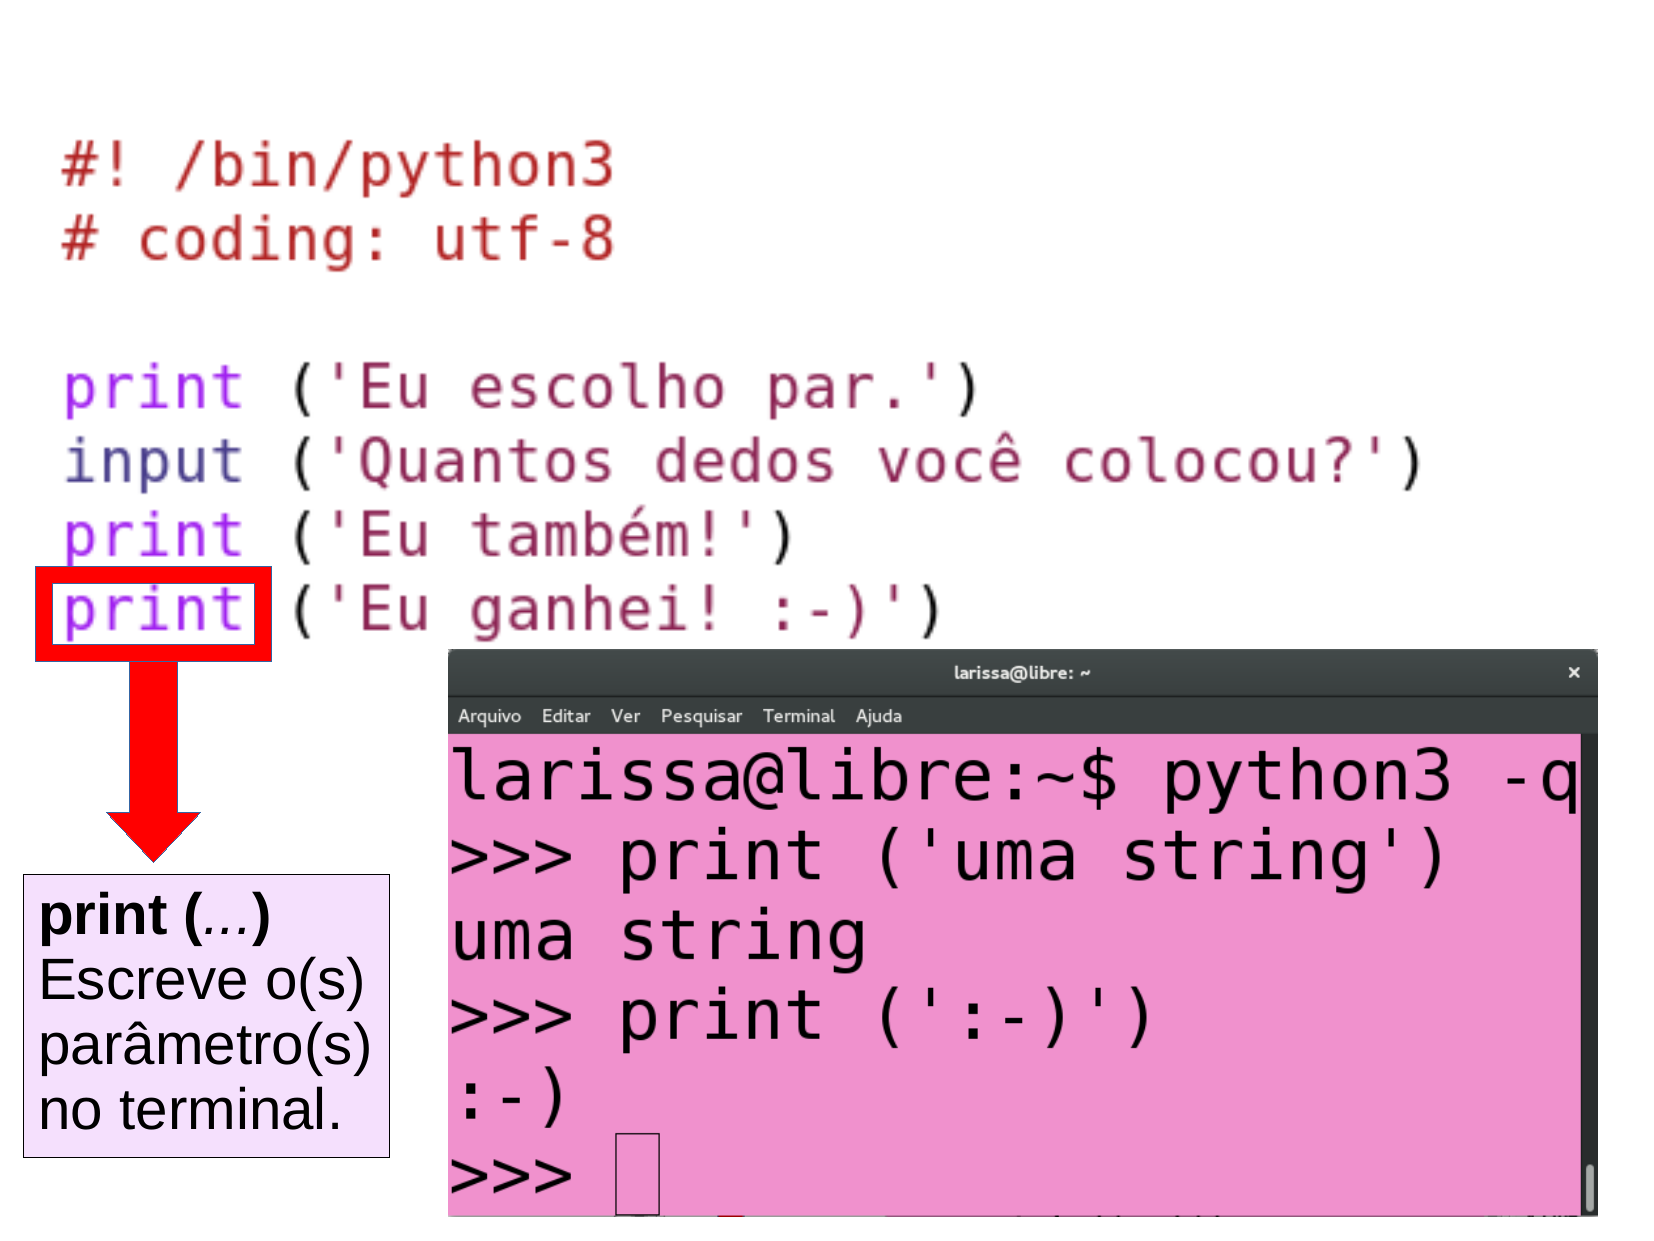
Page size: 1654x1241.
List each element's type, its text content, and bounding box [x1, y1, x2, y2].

text_box [35, 566, 272, 863]
text_box print (...) Escreve o(s) parâmetro(s) no terminal. [23, 874, 390, 1158]
picture [53, 584, 254, 644]
picture [0, 0, 1598, 1217]
